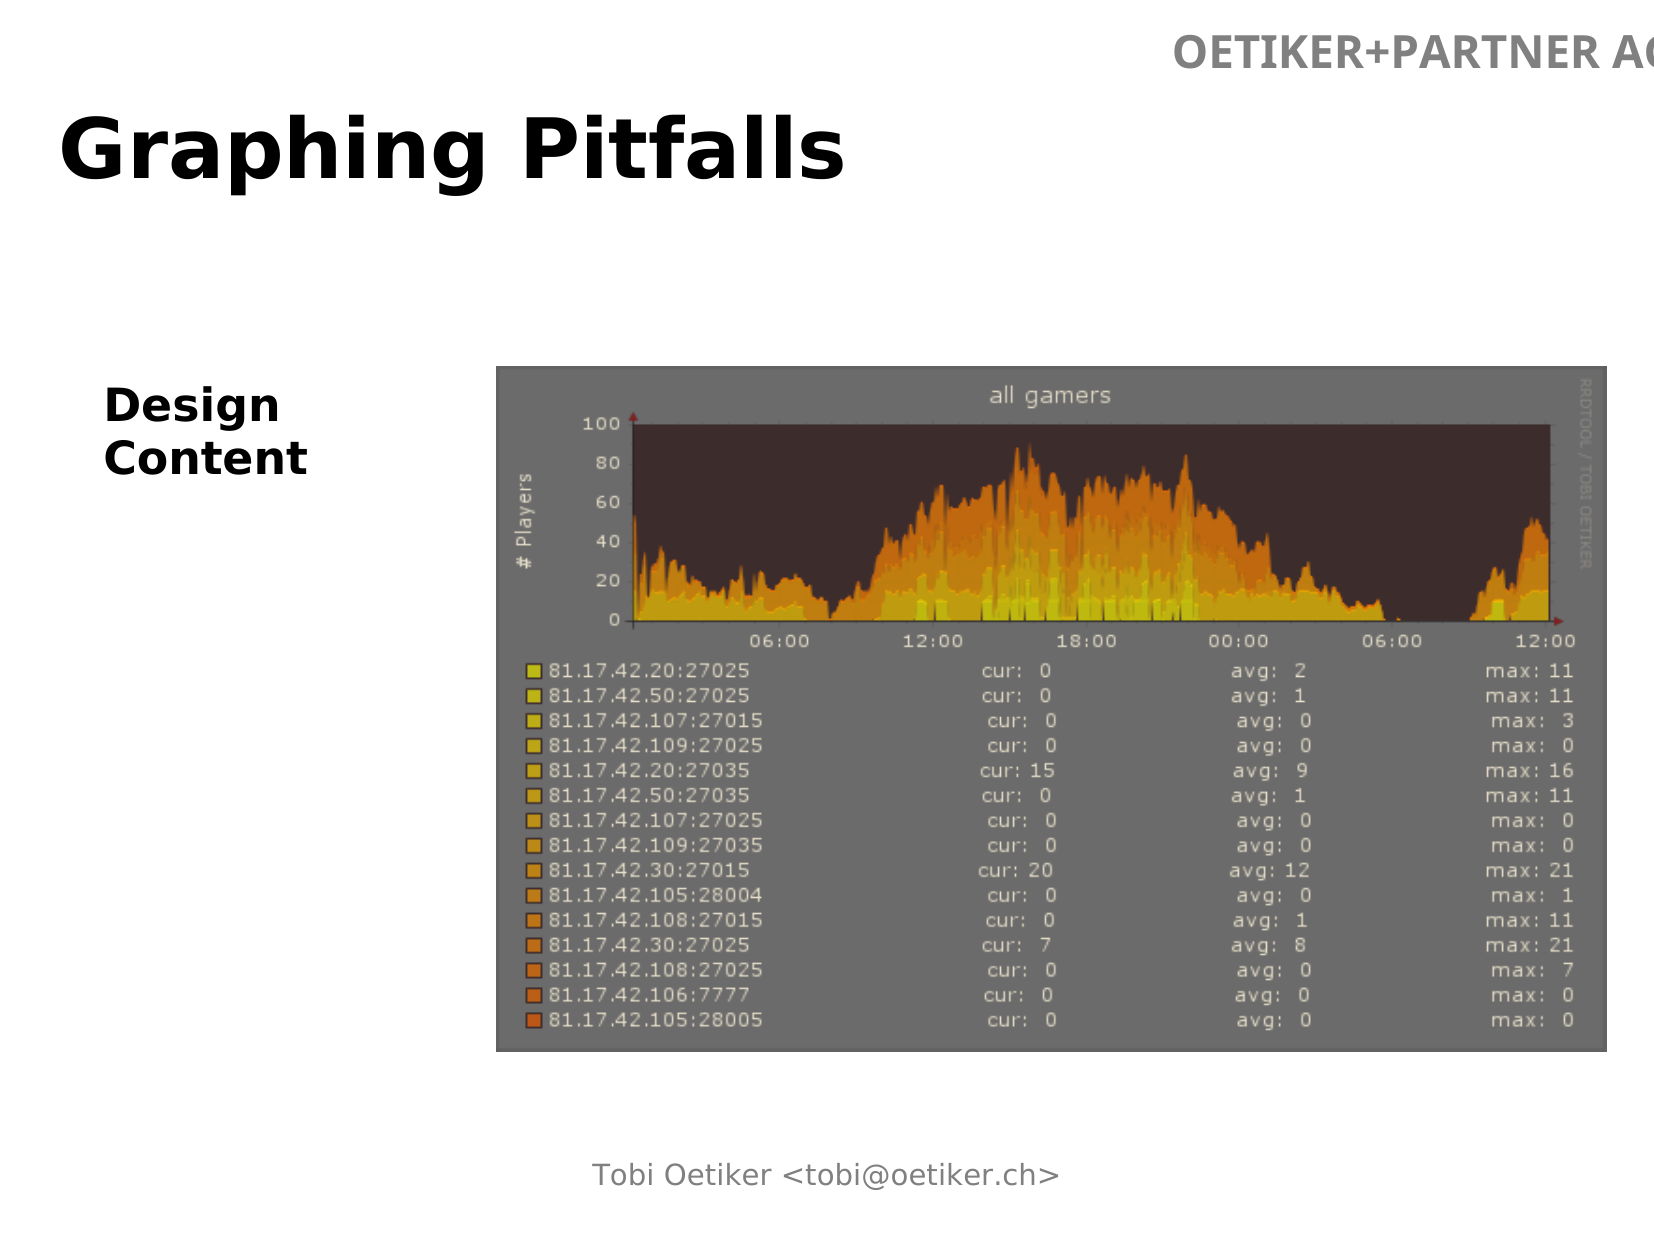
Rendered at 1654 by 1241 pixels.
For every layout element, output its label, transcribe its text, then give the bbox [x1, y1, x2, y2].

text_box Design Content [70, 371, 507, 561]
picture [496, 366, 1607, 1052]
title Graphing Pitfalls [59, 75, 1607, 225]
